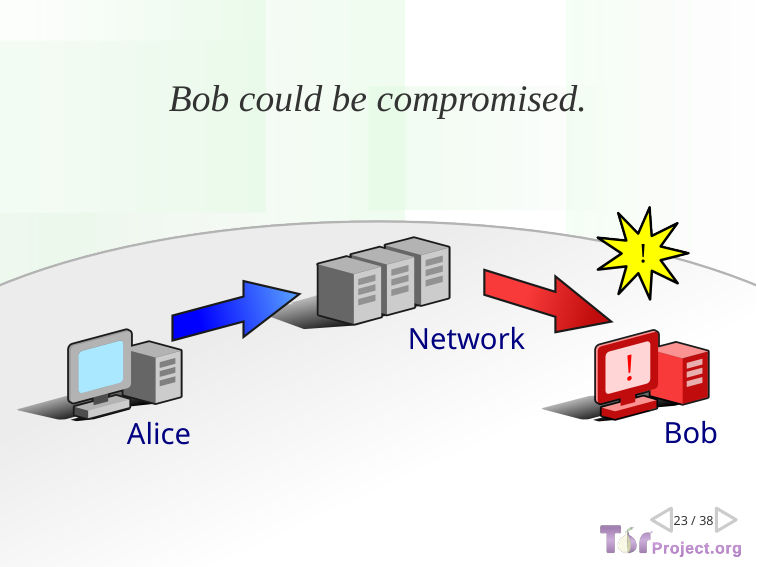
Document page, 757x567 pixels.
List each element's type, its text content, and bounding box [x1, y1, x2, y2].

text_box Bob could be compromised. [0, 70, 756, 127]
text_box [716, 508, 737, 532]
text_box Alice [102, 405, 216, 456]
picture [0, 0, 757, 567]
text_box Bob [634, 404, 748, 455]
text_box Network [382, 310, 551, 361]
text_box [651, 508, 672, 532]
text_box <number> / 38 [618, 504, 756, 555]
